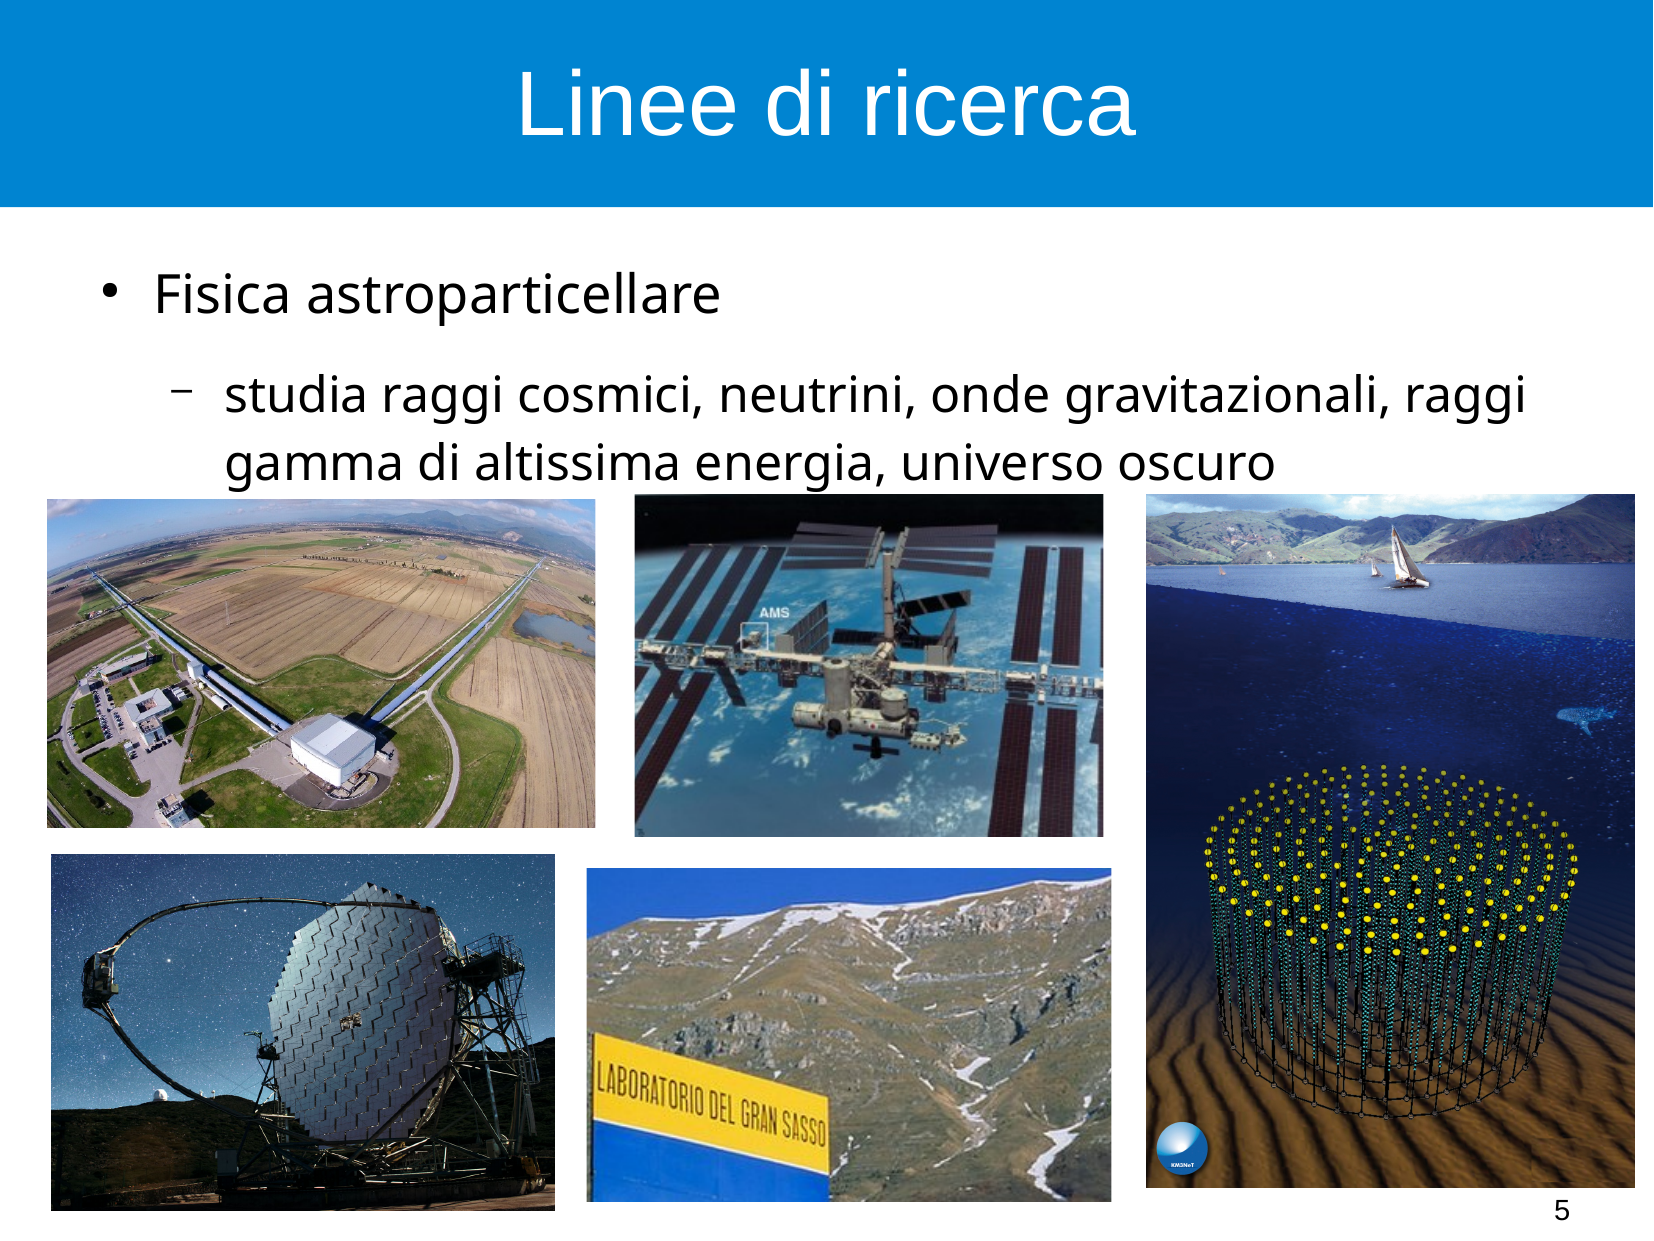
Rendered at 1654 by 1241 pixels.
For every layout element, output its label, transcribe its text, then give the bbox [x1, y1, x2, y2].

title Linee di ricerca [0, 0, 1653, 208]
picture [1146, 494, 1635, 1189]
picture [586, 868, 1112, 1202]
picture [51, 854, 555, 1211]
picture [47, 499, 596, 828]
picture [634, 494, 1104, 837]
list Fisica astroparticellare studia raggi cosmici, neutrini, onde gravitazionali, raggi gamma di altissima energia, universo oscuro [82, 255, 1571, 1156]
